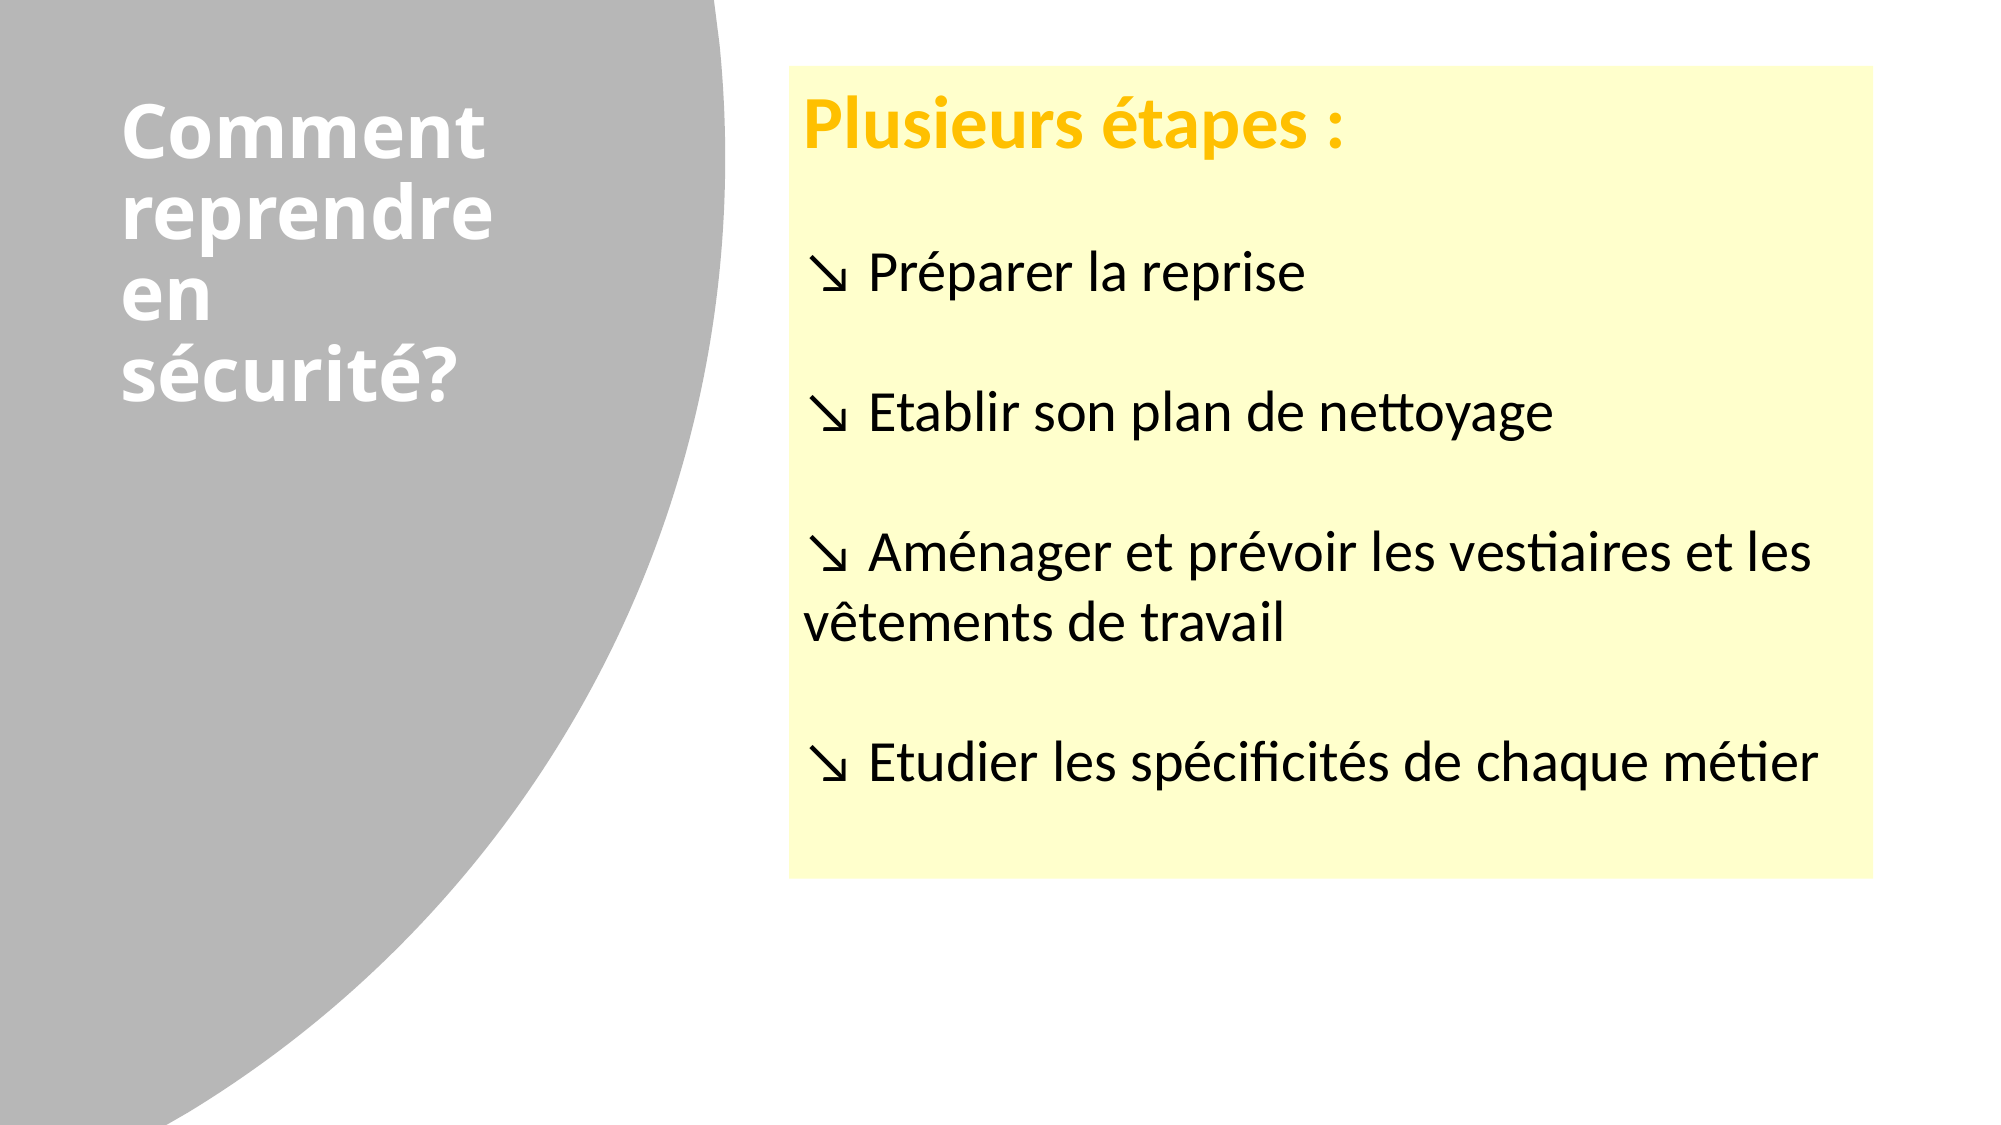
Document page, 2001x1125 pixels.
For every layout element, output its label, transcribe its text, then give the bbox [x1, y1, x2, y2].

text_box Plusieurs étapes : ↘ Préparer la reprise ↘ Etablir son plan de nettoyage ↘ Aménager et prévoir les vestiaires et les vêtements de travail ↘ Etudier les spécificités de chaque métier [789, 65, 1874, 879]
title Comment reprendre en sécurité? [104, 86, 576, 440]
text_box [0, 0, 2000, 1125]
